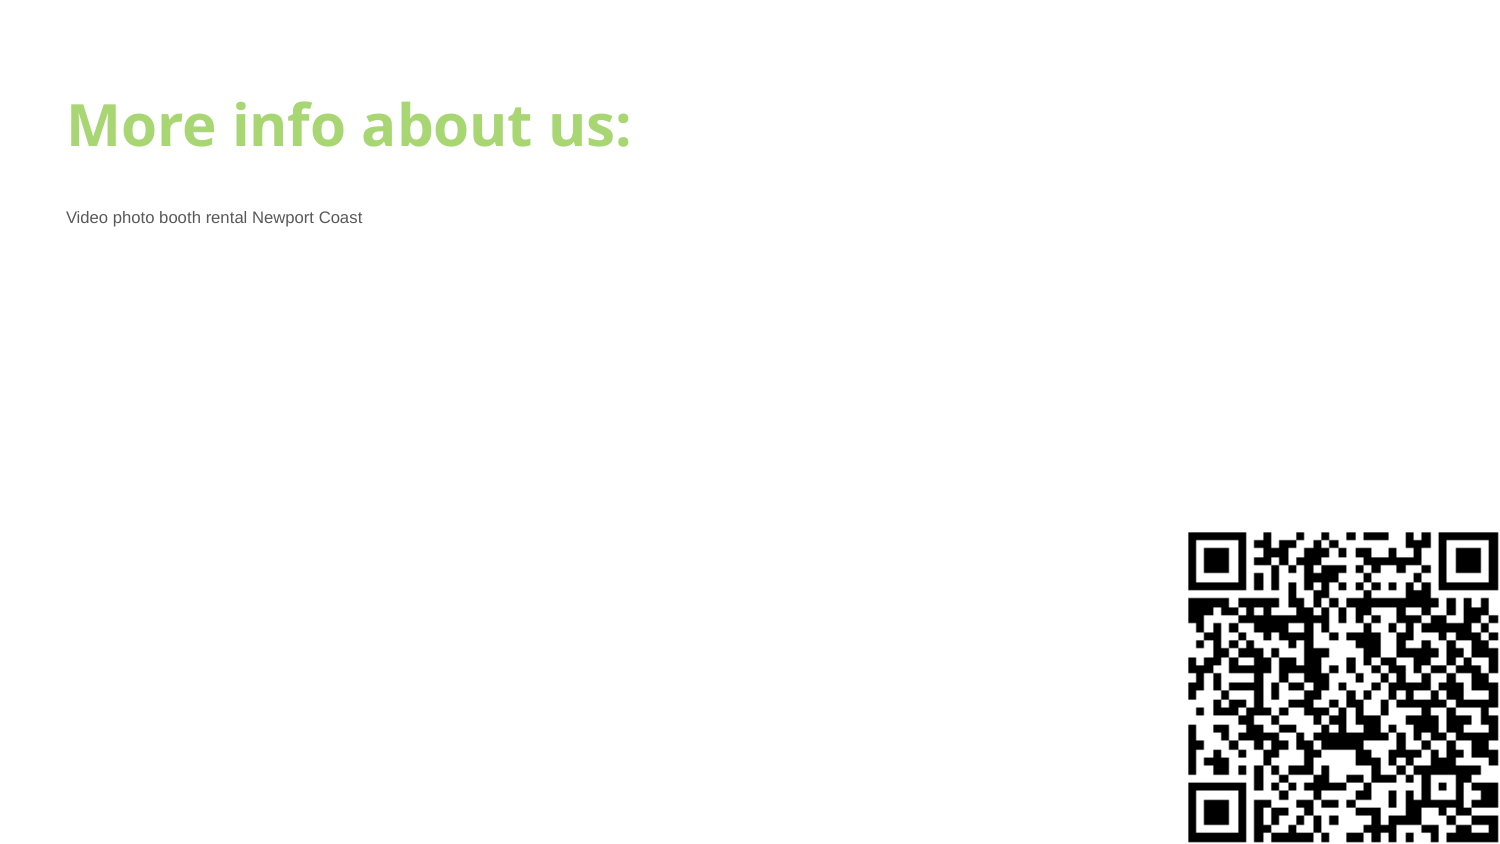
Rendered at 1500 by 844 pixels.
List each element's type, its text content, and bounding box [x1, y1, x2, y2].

title More info about us: [51, 72, 1449, 167]
picture [1187, 531, 1500, 844]
list Video photo booth rental Newport Coast [51, 189, 1449, 750]
